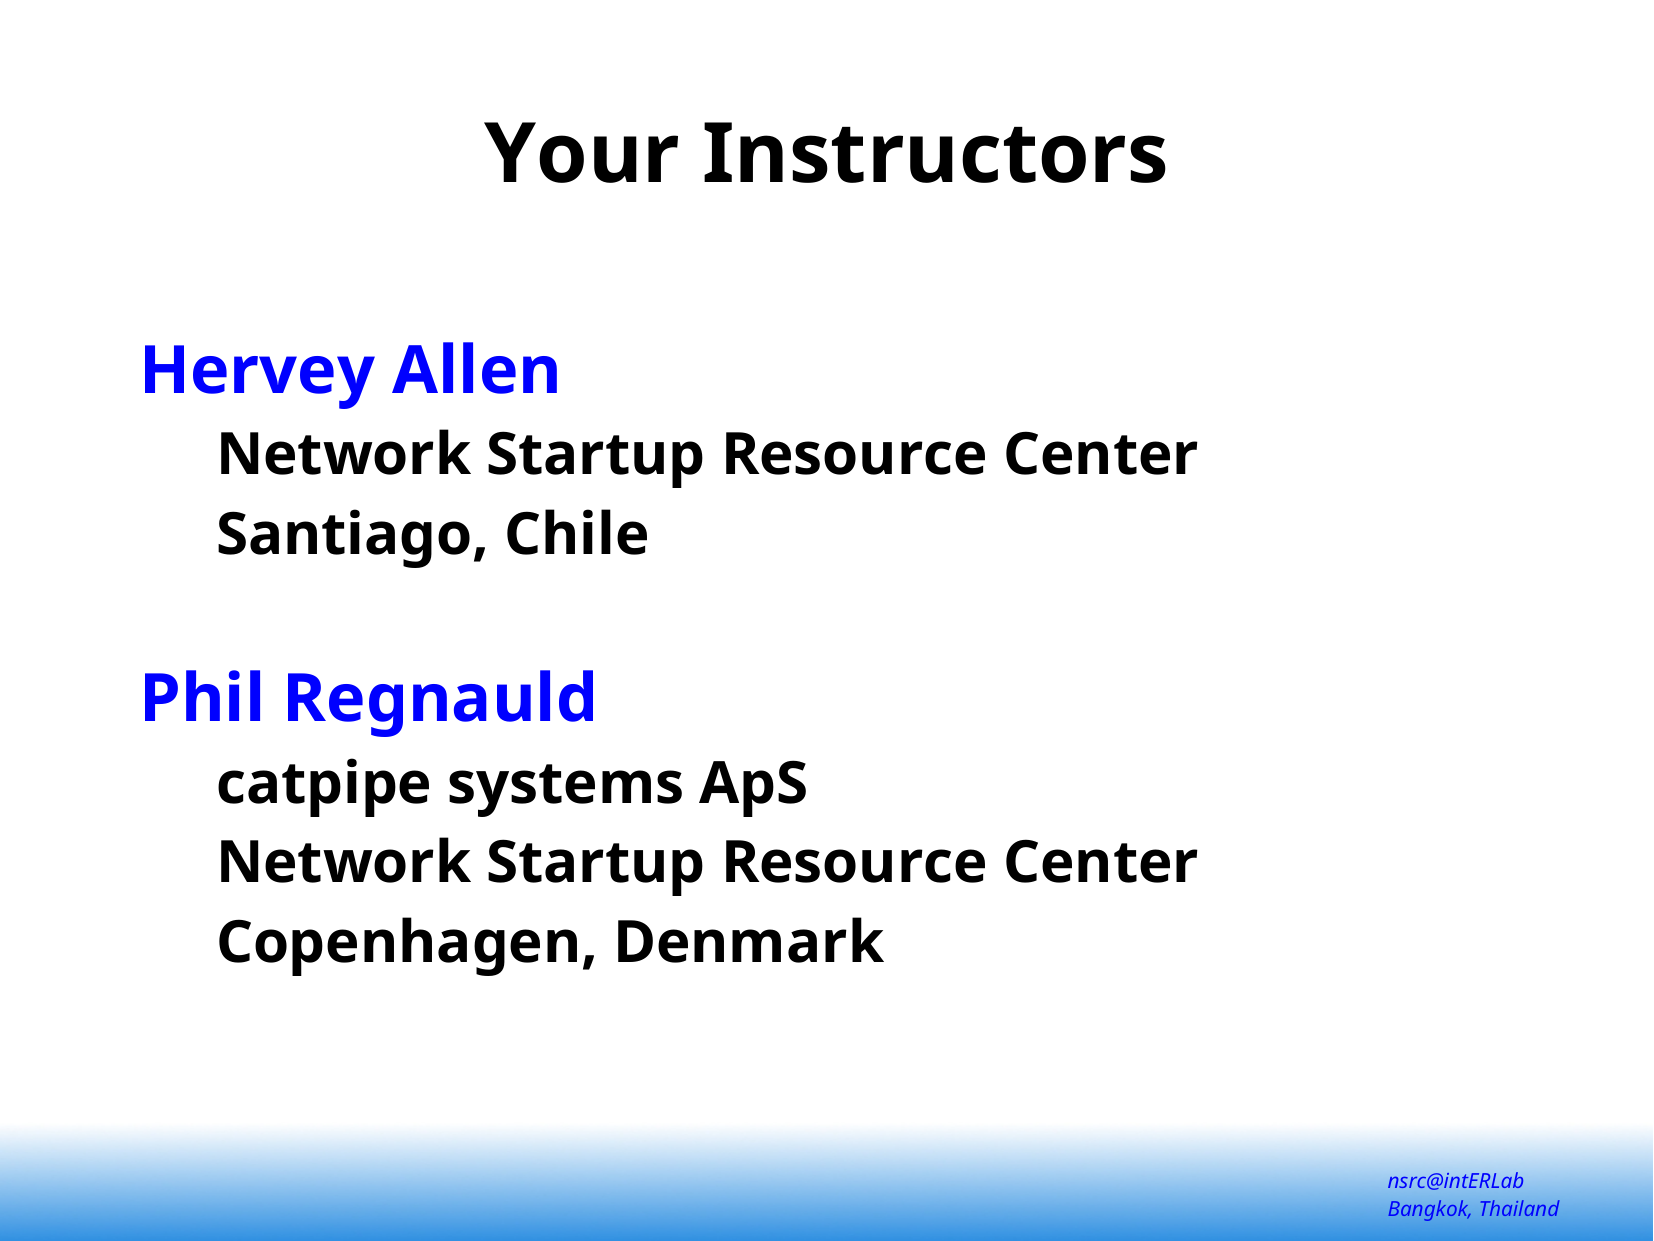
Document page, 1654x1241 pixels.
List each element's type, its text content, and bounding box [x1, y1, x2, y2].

title Your Instructors [121, 46, 1534, 254]
picture [0, 1122, 1653, 1241]
list Hervey Allen Network Startup Resource Center Santiago, Chile Phil Regnauld catpipe systems ApS Network Startup Resource Center Copenhagen, Denmark [121, 322, 1538, 1133]
